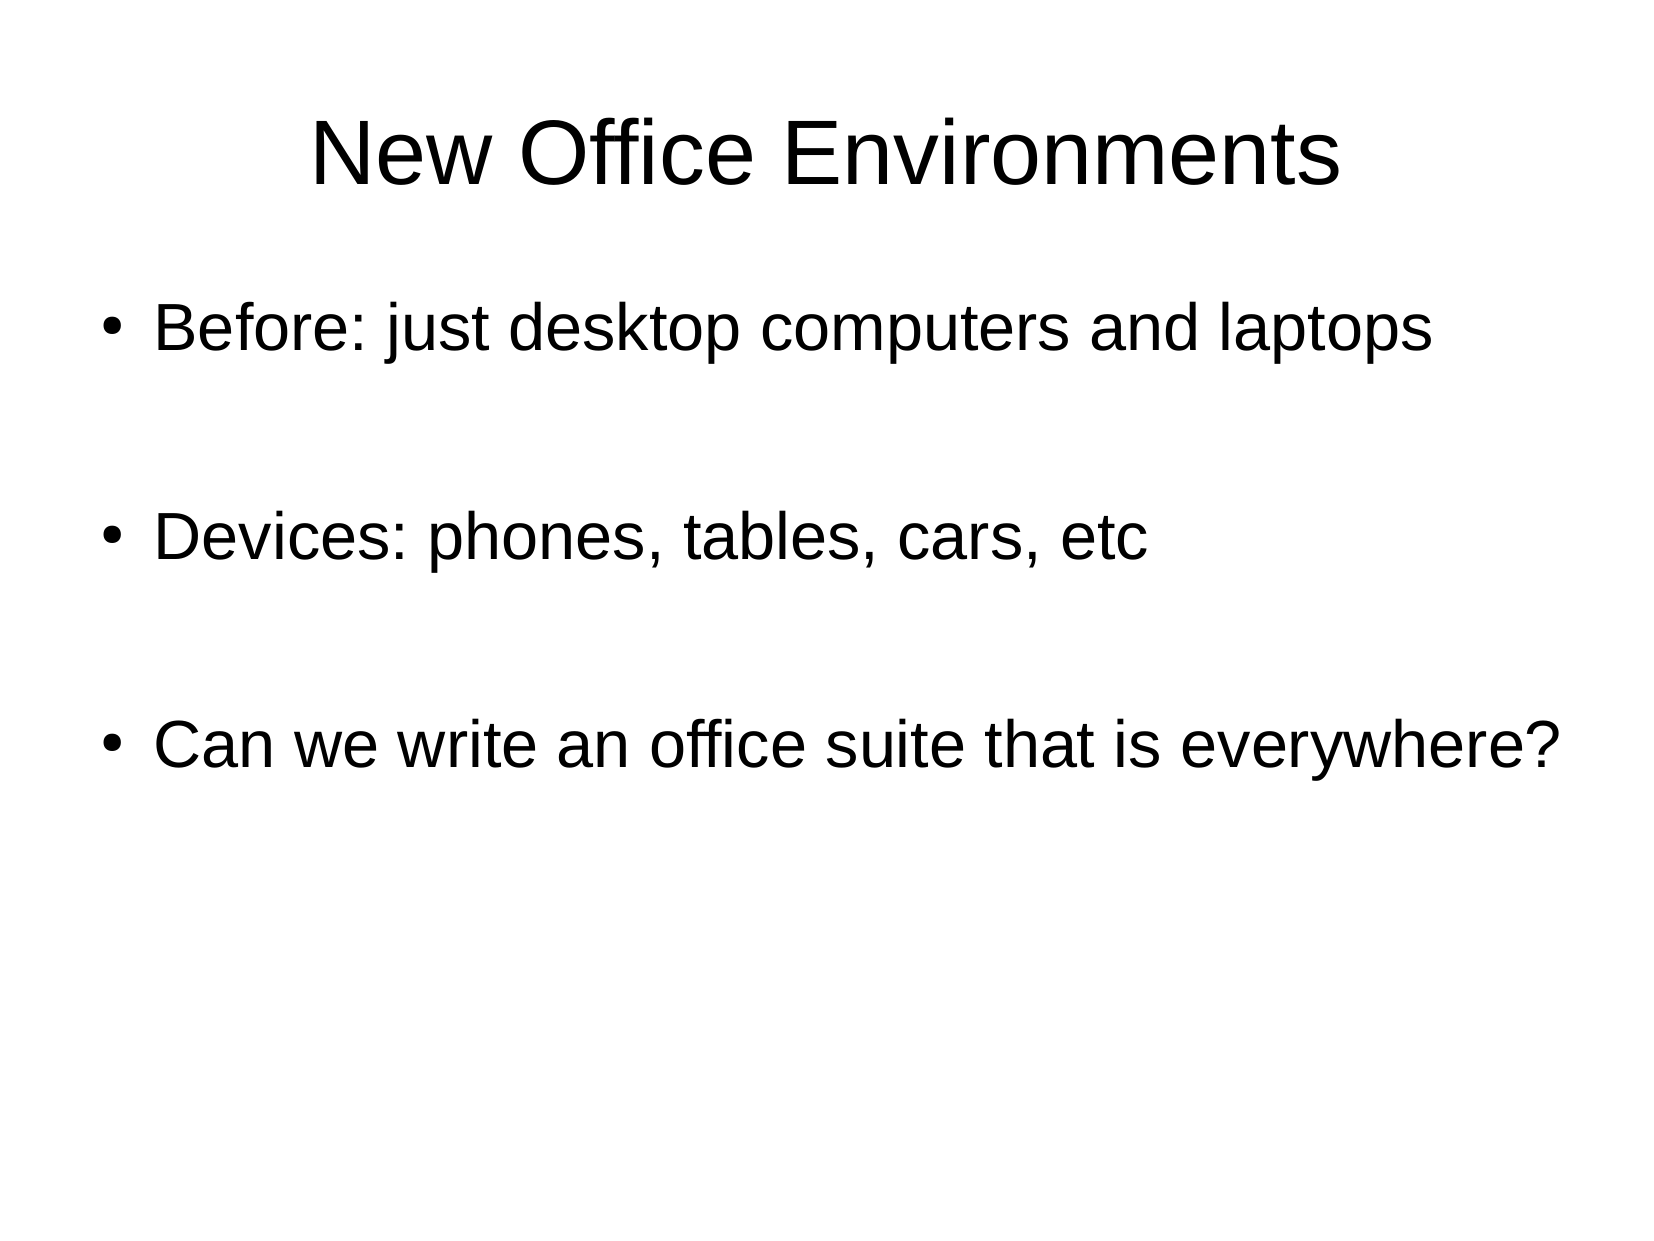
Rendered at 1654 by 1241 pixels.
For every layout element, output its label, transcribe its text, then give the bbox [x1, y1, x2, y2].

title New Office Environments [82, 49, 1571, 257]
list Before: just desktop computers and laptops Devices: phones, tables, cars, etc Can we write an office suite that is everywhere? [82, 290, 1571, 1109]
